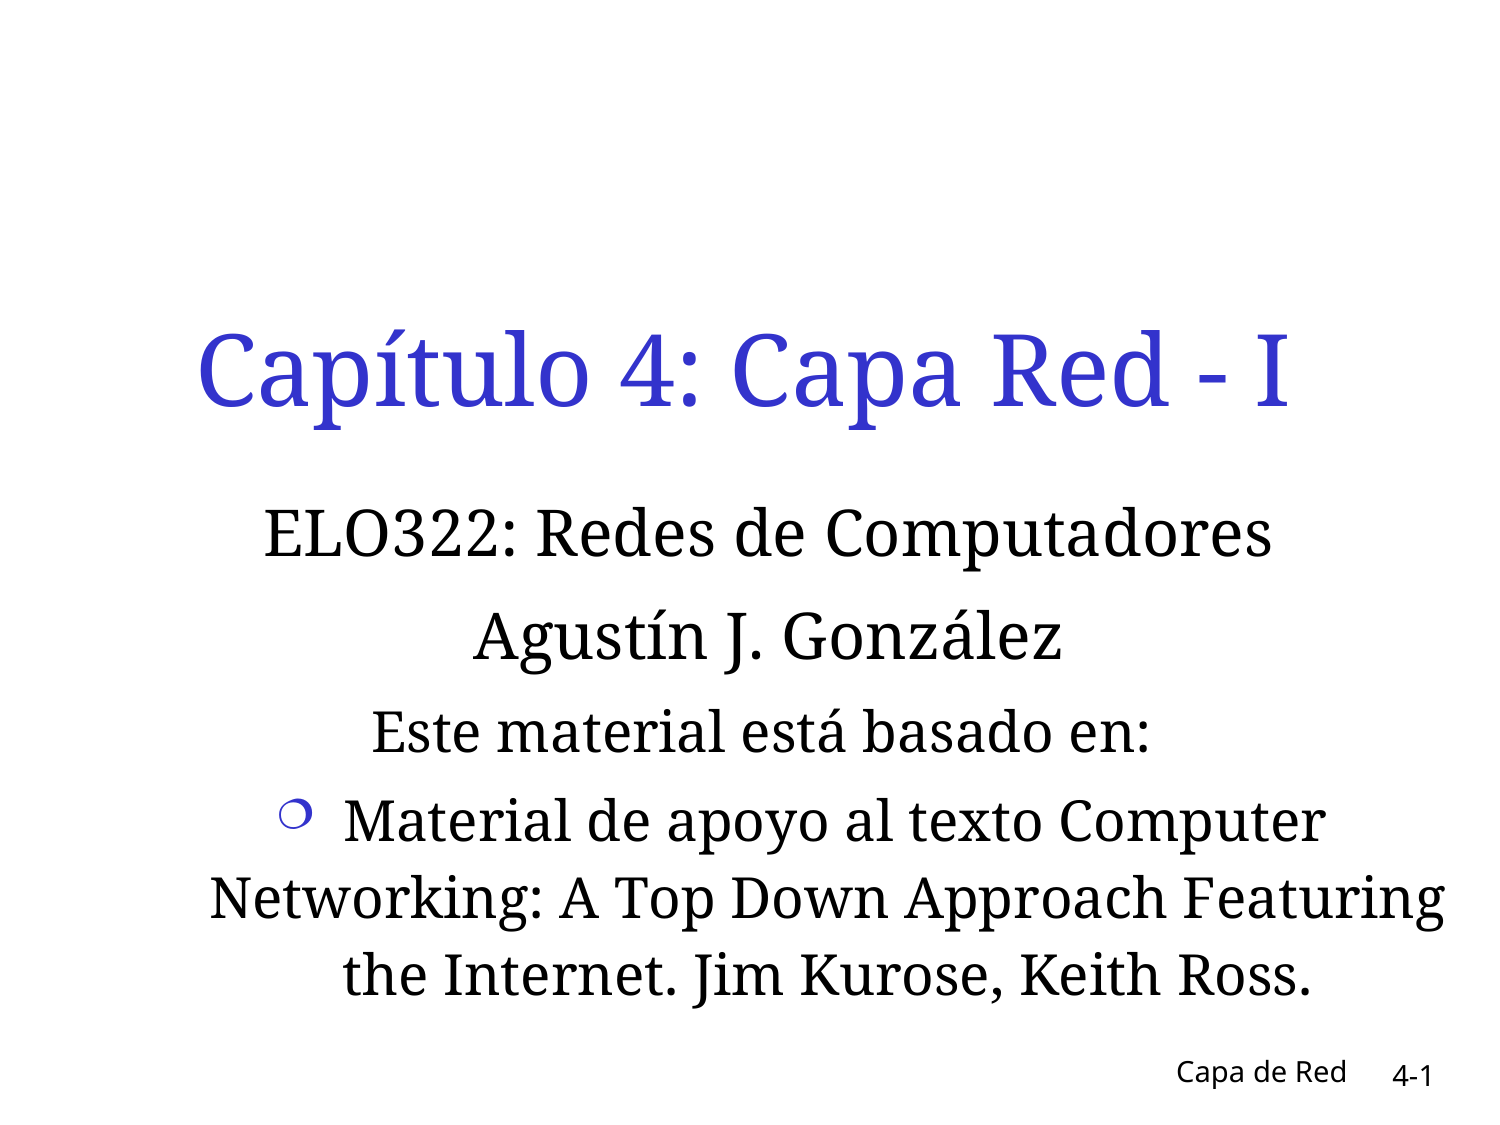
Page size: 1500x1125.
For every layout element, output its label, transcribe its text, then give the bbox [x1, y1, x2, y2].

list ELO322: Redes de Computadores Agustín J. González Este material está basado en: Material de apoyo al texto Computer Networking: A Top Down Approach Featuring the Internet. Jim Kurose, Keith Ross. [75, 487, 1463, 1018]
title Capítulo 4: Capa Red - I [75, 285, 1413, 451]
